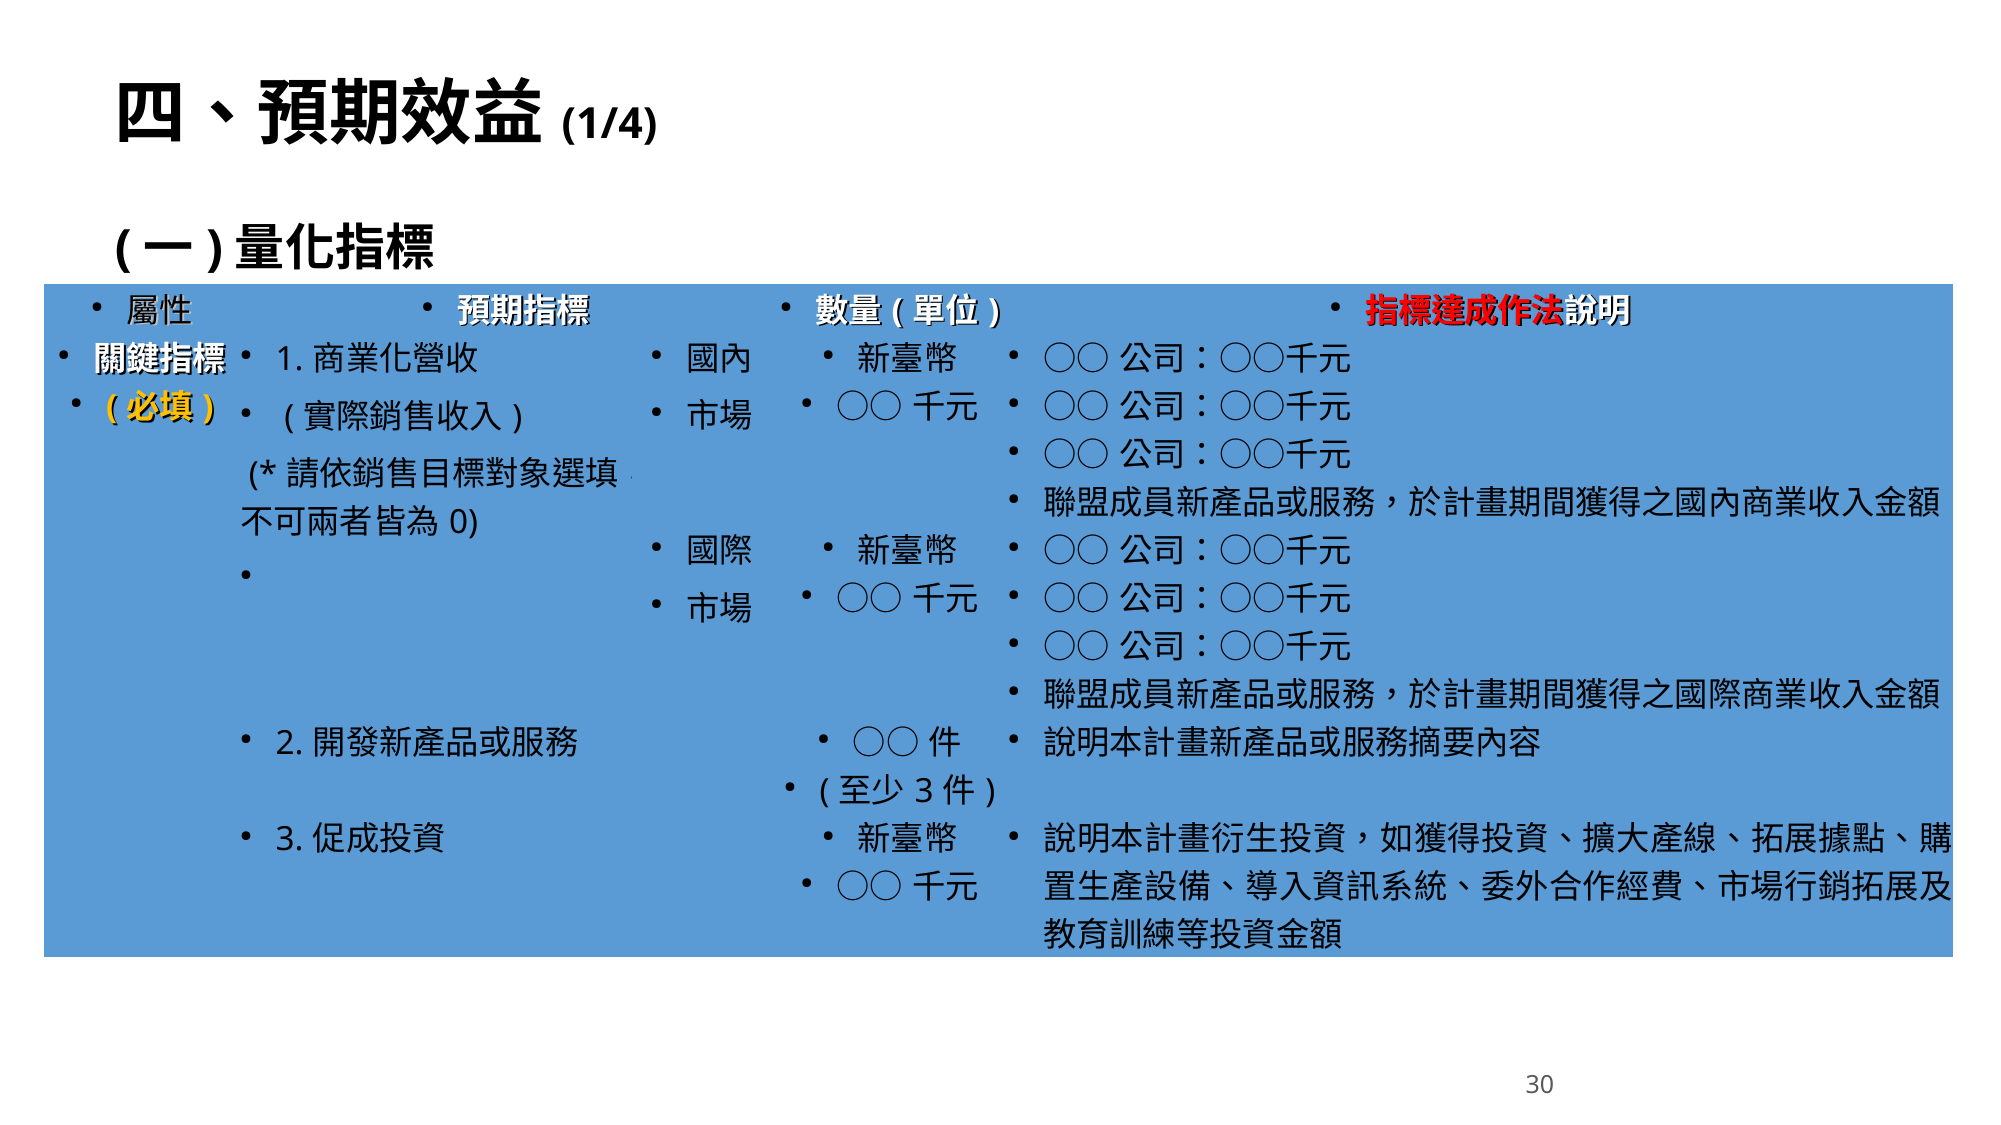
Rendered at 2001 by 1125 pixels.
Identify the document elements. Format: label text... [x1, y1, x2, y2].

table_cell 新臺幣 ○○千元 [772, 332, 1008, 524]
table_cell 說明本計畫新產品或服務摘要內容 [1008, 716, 1953, 812]
title 四、預期效益(1/4) [99, 56, 1900, 166]
table_cell 3.促成投資 [240, 812, 772, 957]
text_box (一)量化指標 [99, 208, 1900, 277]
table_cell 1.商業化營收 (實際銷售收入) (*請依銷售目標對象選填，不可兩者皆為0) [240, 332, 632, 716]
table_cell 說明本計畫衍生投資，如獲得投資、擴大產線、拓展據點、購置生產設備、導入資訊系統、委外合作經費、市場行銷拓展及教育訓練等投資金額 [1008, 812, 1953, 957]
table_cell ○○公司：○○千元 ○○公司：○○千元 ○○公司：○○千元 聯盟成員新產品或服務，於計畫期間獲得之國際商業收入金額 [1008, 524, 1953, 716]
table_header 屬性 [44, 284, 240, 332]
table_cell 國際 市場 [632, 524, 772, 716]
text_box 30 [1510, 1061, 1961, 1097]
table_cell 新臺幣 ○○千元 [772, 524, 1008, 716]
table_header 預期指標 [240, 284, 772, 332]
table_header 數量(單位) [772, 284, 1008, 332]
table_cell 國內 市場 [632, 332, 772, 524]
table_header 指標達成作法說明 [1008, 284, 1953, 332]
table_cell 2.開發新產品或服務 [240, 716, 772, 812]
table_cell ○○件 (至少3件) [772, 716, 1008, 812]
table_cell 關鍵指標 (必填) [44, 332, 240, 957]
table_cell ○○公司：○○千元 ○○公司：○○千元 ○○公司：○○千元 聯盟成員新產品或服務，於計畫期間獲得之國內商業收入金額 [1008, 332, 1953, 524]
table_cell 新臺幣 ○○千元 [772, 812, 1008, 957]
